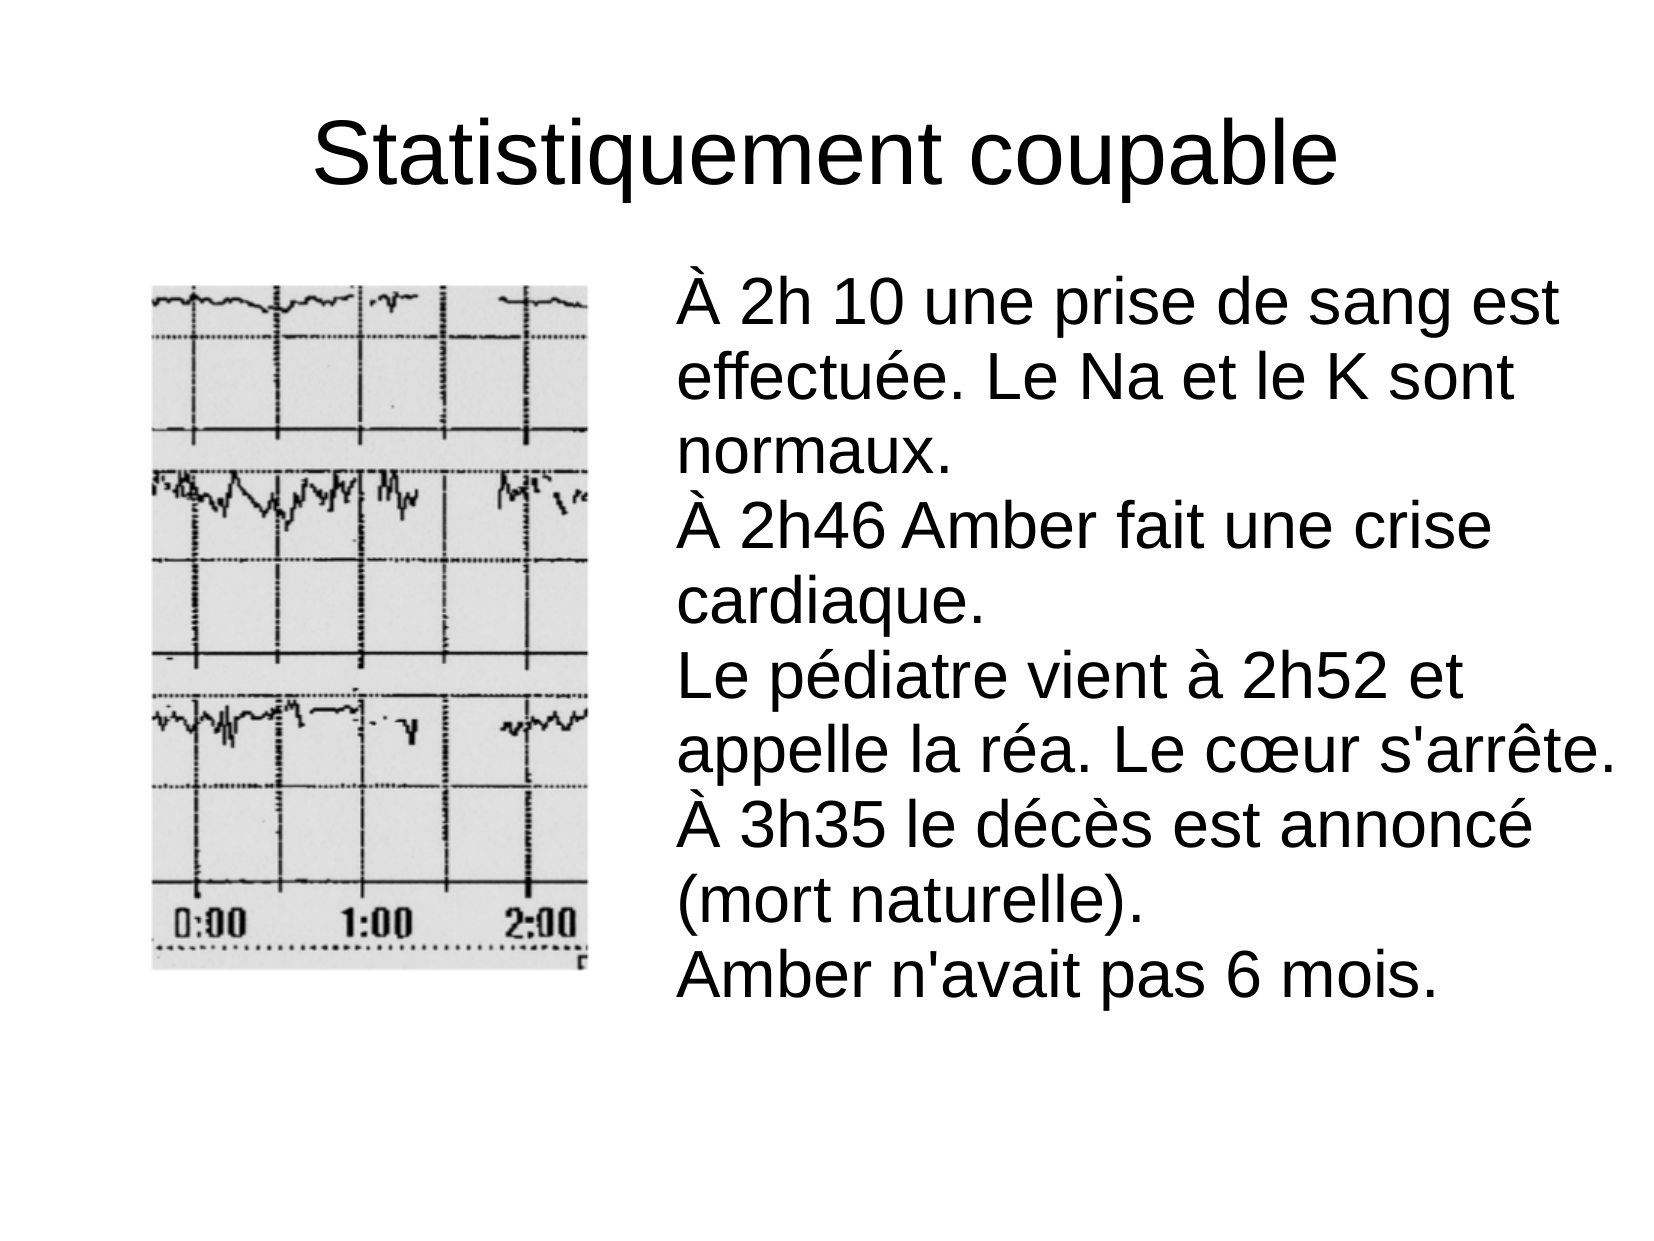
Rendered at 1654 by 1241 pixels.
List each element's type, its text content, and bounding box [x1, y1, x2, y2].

picture [135, 272, 604, 984]
text_box À 2h 10 une prise de sang est effectuée. Le Na et le K sont normaux. À 2h46 Amber fait une crise cardiaque. Le pédiatre vient à 2h52 et appelle la réa. Le cœur s'arrête. À 3h35 le décès est annoncé (mort naturelle). Amber n'avait pas 6 mois. [661, 256, 1637, 1074]
title Statistiquement coupable [82, 49, 1571, 257]
